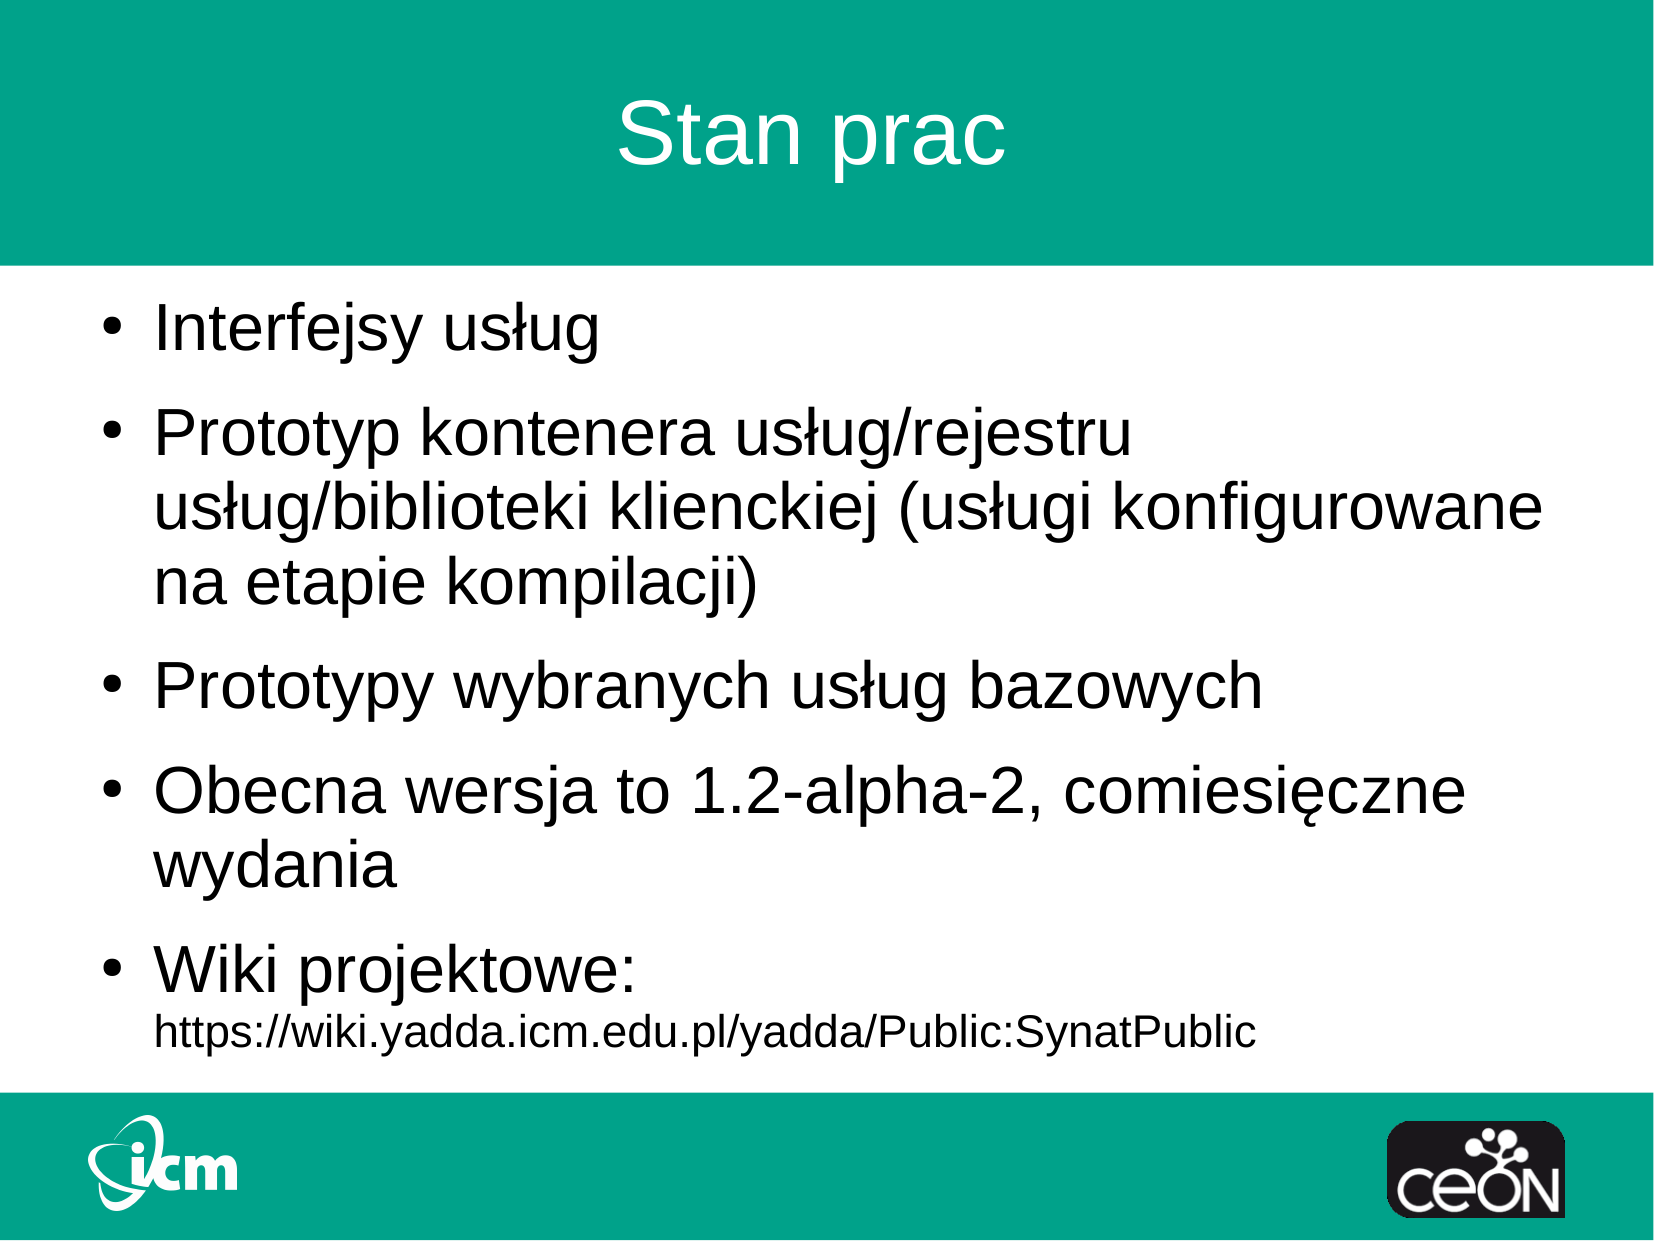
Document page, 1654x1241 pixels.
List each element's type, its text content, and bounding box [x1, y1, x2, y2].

title Stan prac [59, 29, 1565, 237]
picture [1387, 1121, 1565, 1218]
picture [88, 1115, 237, 1211]
list Interfejsy usług Prototyp kontenera usług/rejestru usług/biblioteki klienckiej (usługi konfigurowane na etapie kompilacji) Prototypy wybranych usług bazowych Obecna wersja to 1.2-alpha-2, comiesięczne wydania Wiki projektowe: https://wiki.yadda.icm.edu.pl/yadda/Public:SynatPublic [82, 290, 1571, 1109]
